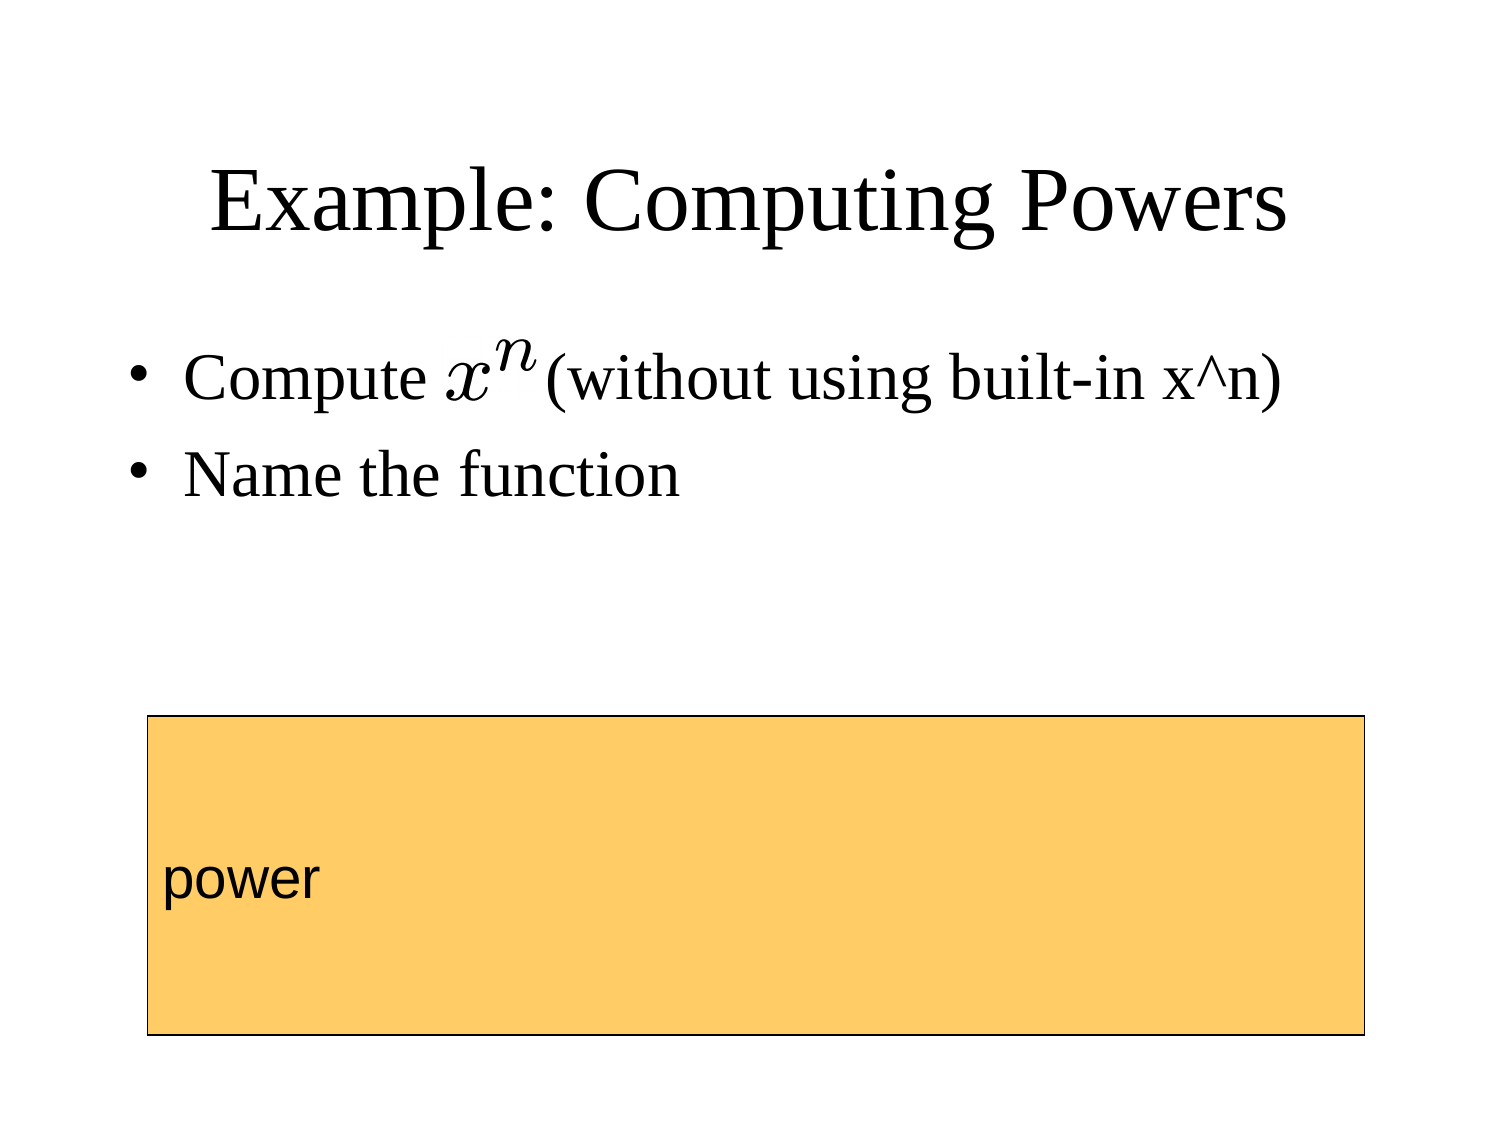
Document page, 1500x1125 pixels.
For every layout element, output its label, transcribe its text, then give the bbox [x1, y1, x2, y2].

text_box power [147, 716, 1365, 1035]
title Example: Computing Powers [112, 99, 1388, 288]
picture [442, 337, 539, 401]
list Compute (without using built-in x^n) Name the function [112, 324, 1388, 1000]
